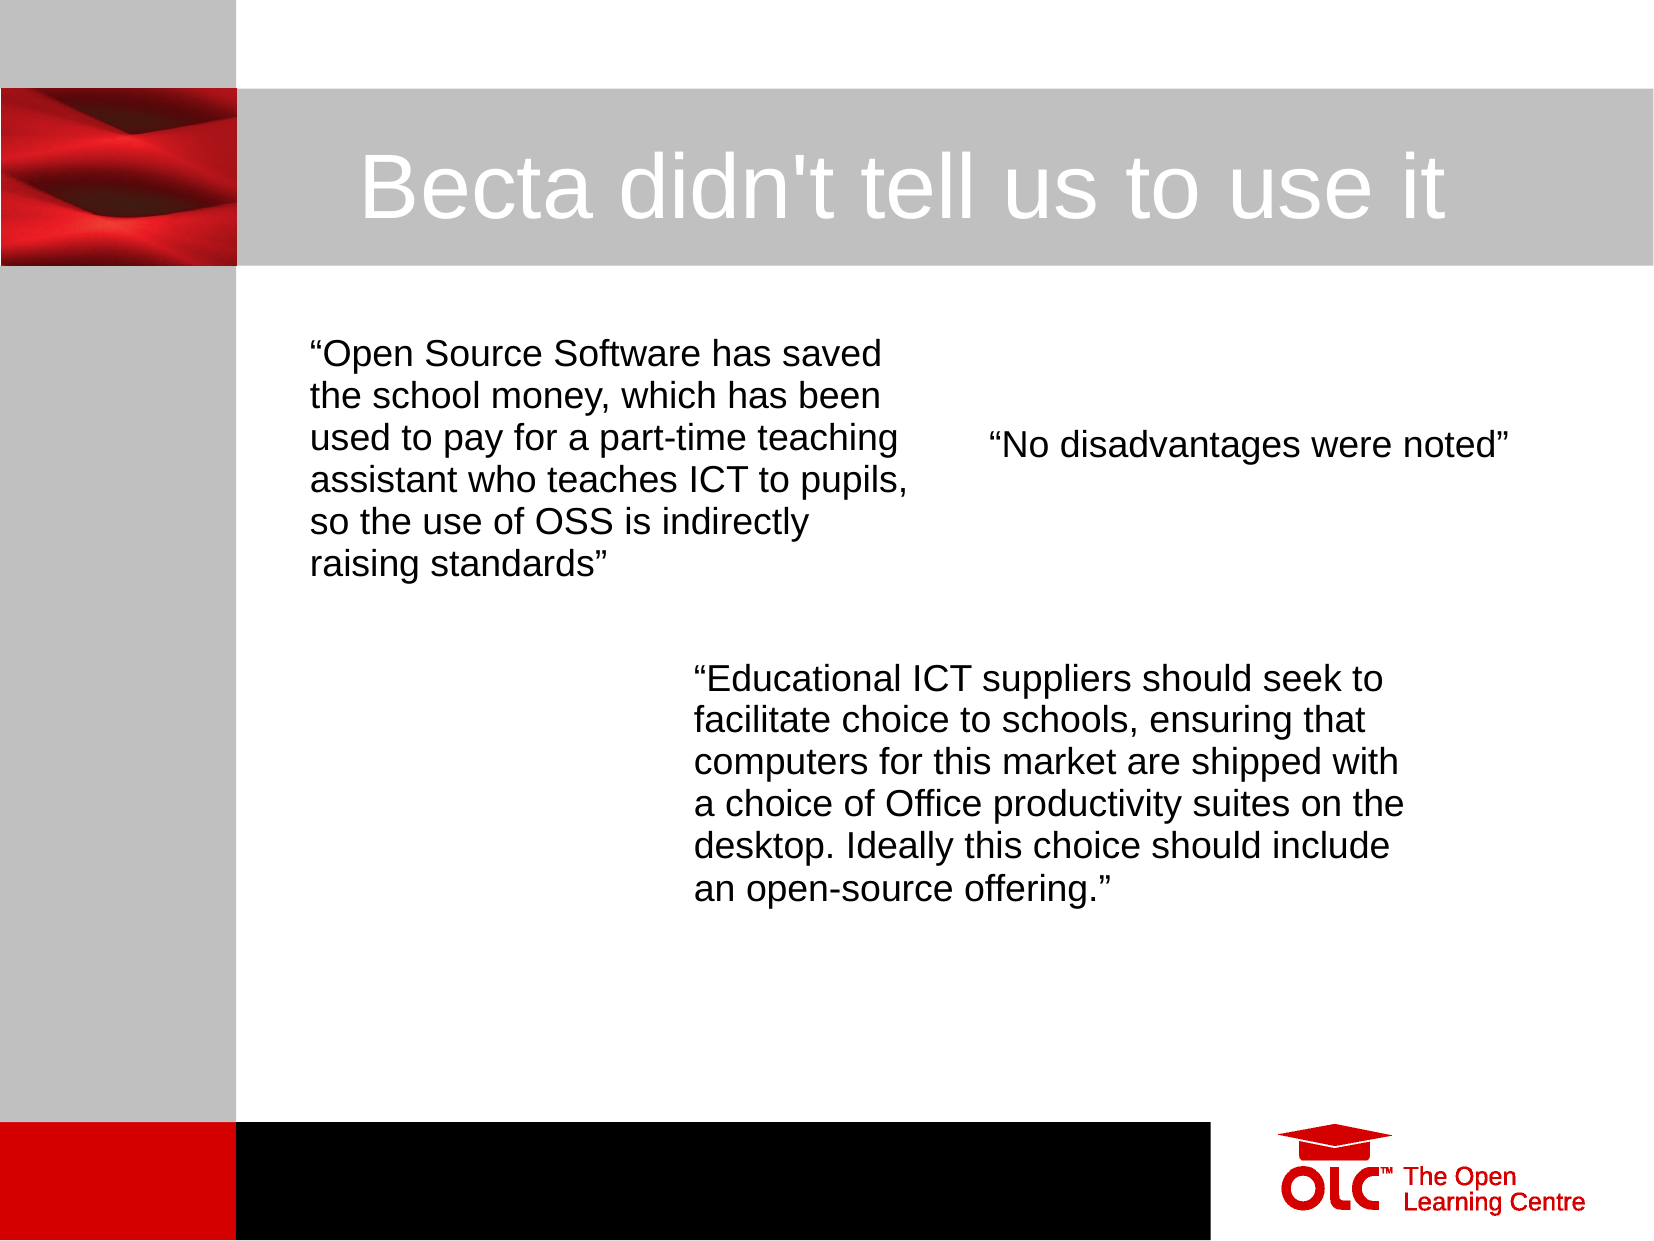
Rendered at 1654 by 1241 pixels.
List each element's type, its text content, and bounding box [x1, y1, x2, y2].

picture [1269, 1121, 1589, 1220]
text_box “No disadvantages were noted” [974, 415, 1565, 473]
picture [1, 88, 237, 266]
text_box “Open Source Software has saved the school money, which has been used to pay for a part-time teaching assistant who teaches ICT to pupils, so the use of OSS is indirectly raising standards” [295, 324, 945, 592]
title Becta didn't tell us to use it [236, 118, 1571, 257]
text_box “Educational ICT suppliers should seek to facilitate choice to schools, ensuring that computers for this market are shipped with a choice of Office productivity suites on the desktop. Ideally this choice should include an open-source offering.” [679, 649, 1595, 959]
